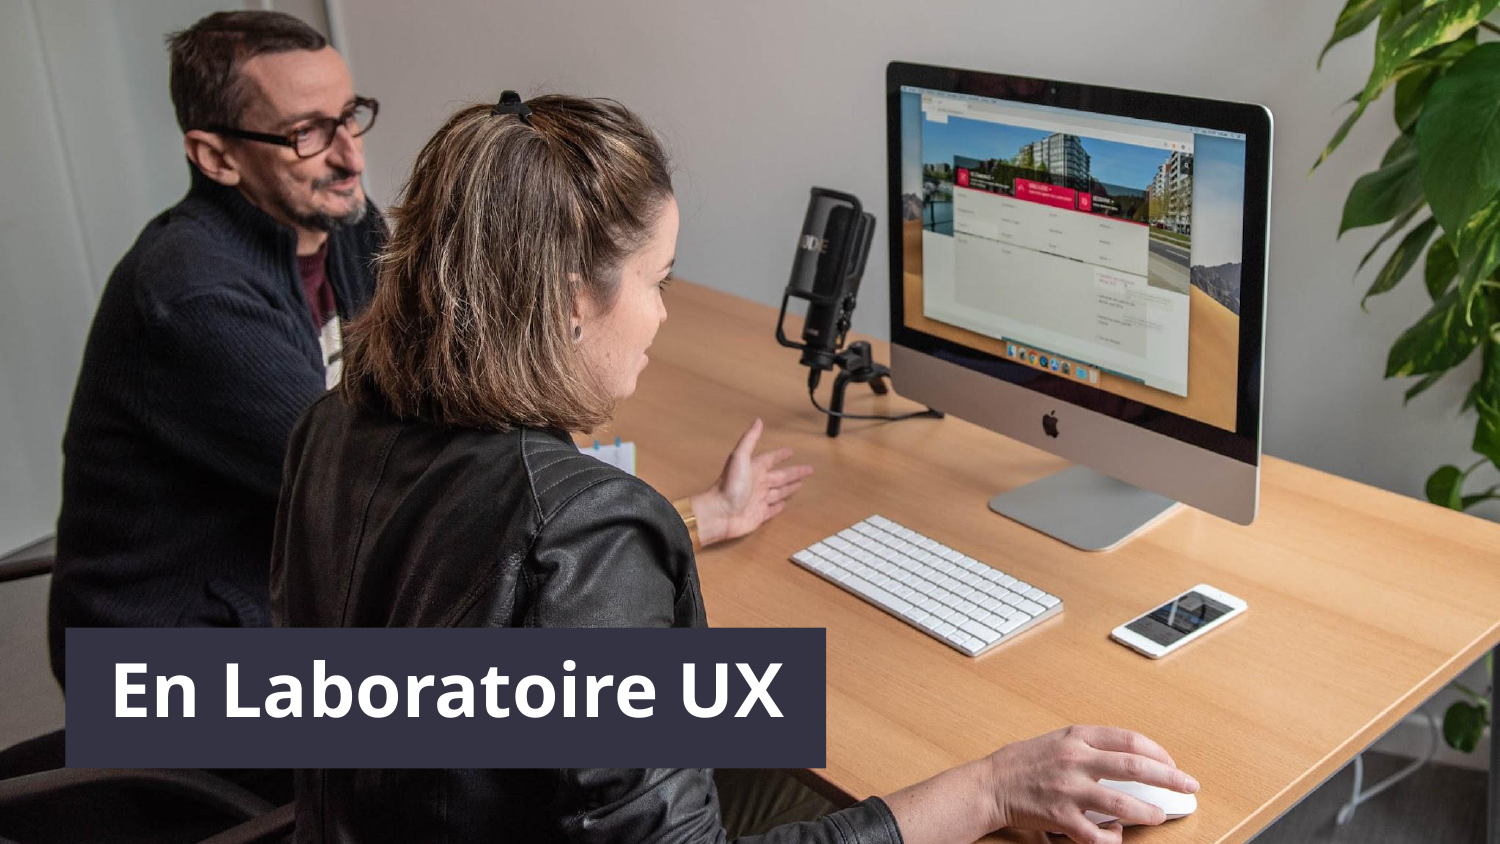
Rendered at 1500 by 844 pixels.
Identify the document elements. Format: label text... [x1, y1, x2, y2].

picture [0, 0, 1500, 844]
title En Laboratoire UX [65, 627, 827, 769]
